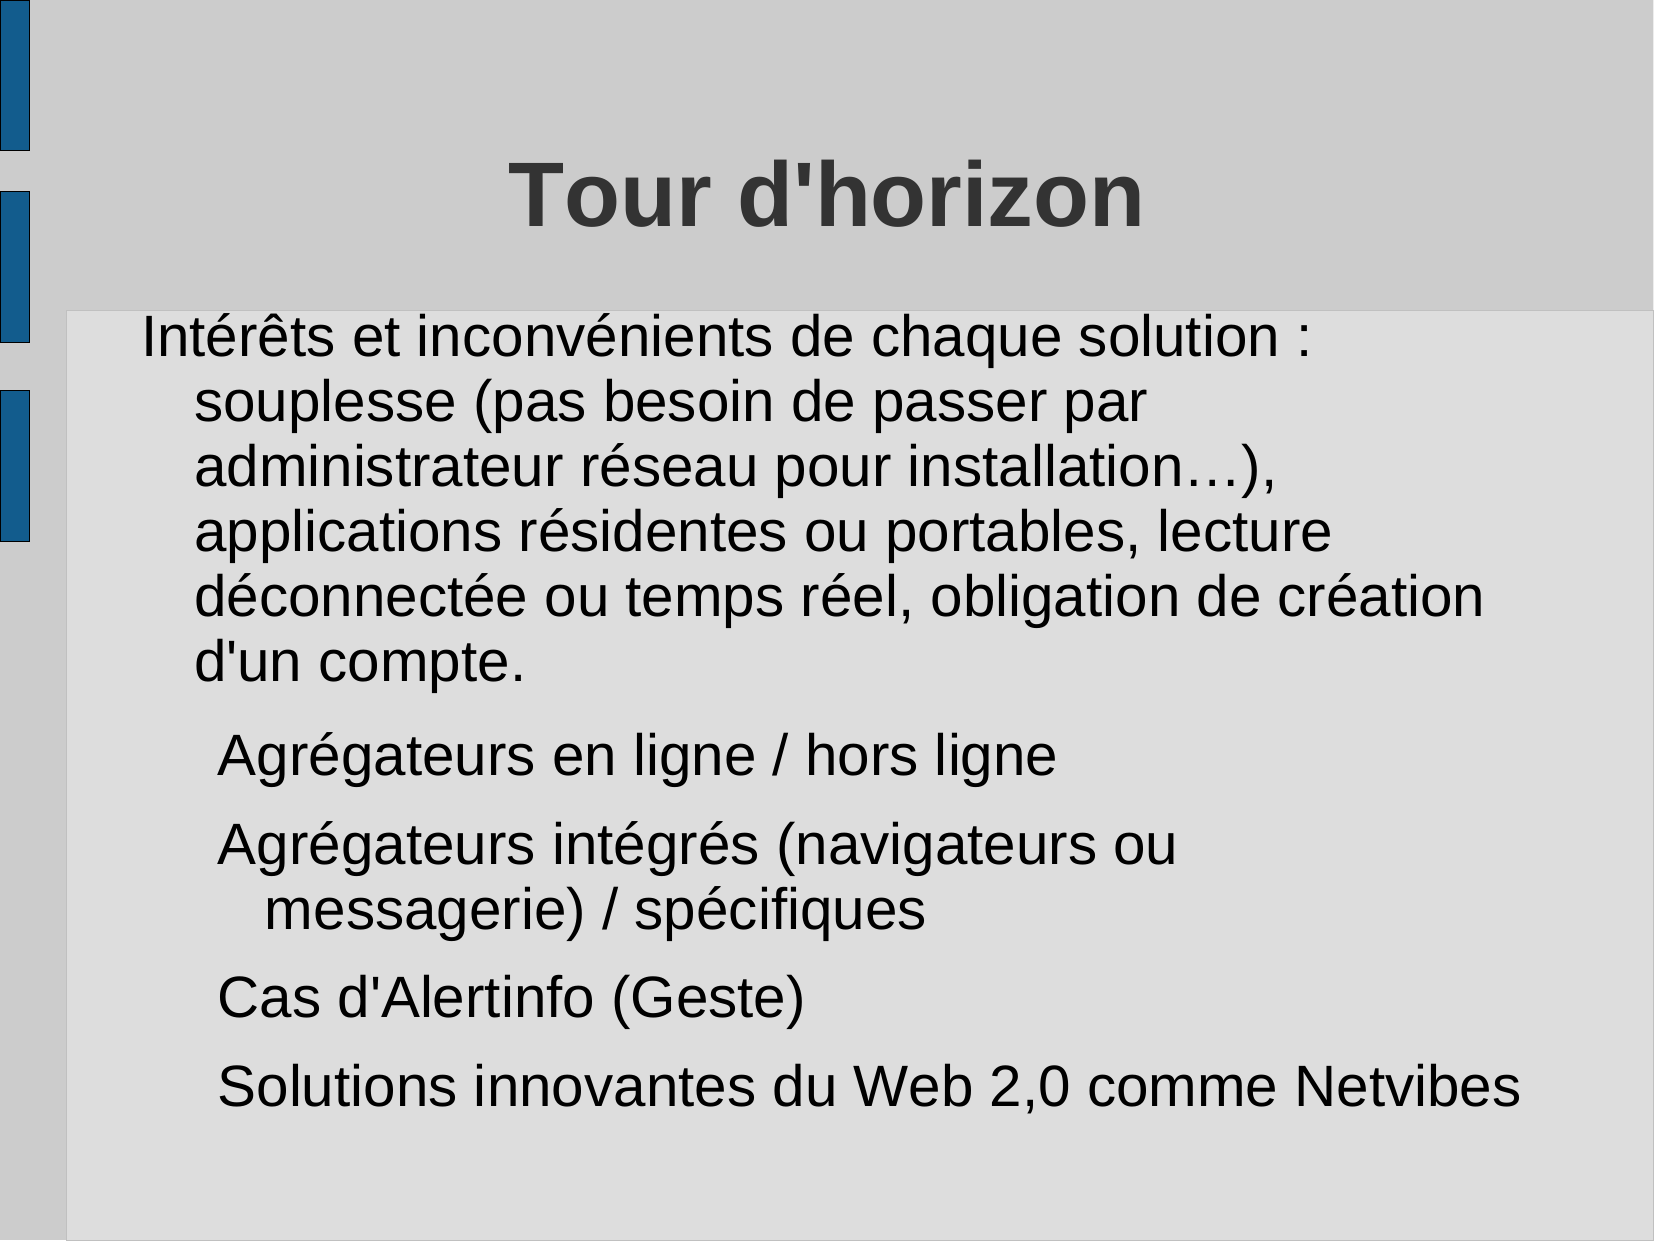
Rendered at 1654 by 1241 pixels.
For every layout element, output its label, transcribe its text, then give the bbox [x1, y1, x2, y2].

title Tour d'horizon [121, 91, 1534, 299]
list Intérêts et inconvénients de chaque solution : souplesse (pas besoin de passer par administrateur réseau pour installation…), applications résidentes ou portables, lecture déconnectée ou temps réel, obligation de création d'un compte. Agrégateurs en ligne / hors ligne Agrégateurs intégrés (navigateurs ou messagerie) / spécifiques Cas d'Alertinfo (Geste) Solutions innovantes du Web 2,0 comme Netvibes [123, 303, 1536, 1182]
